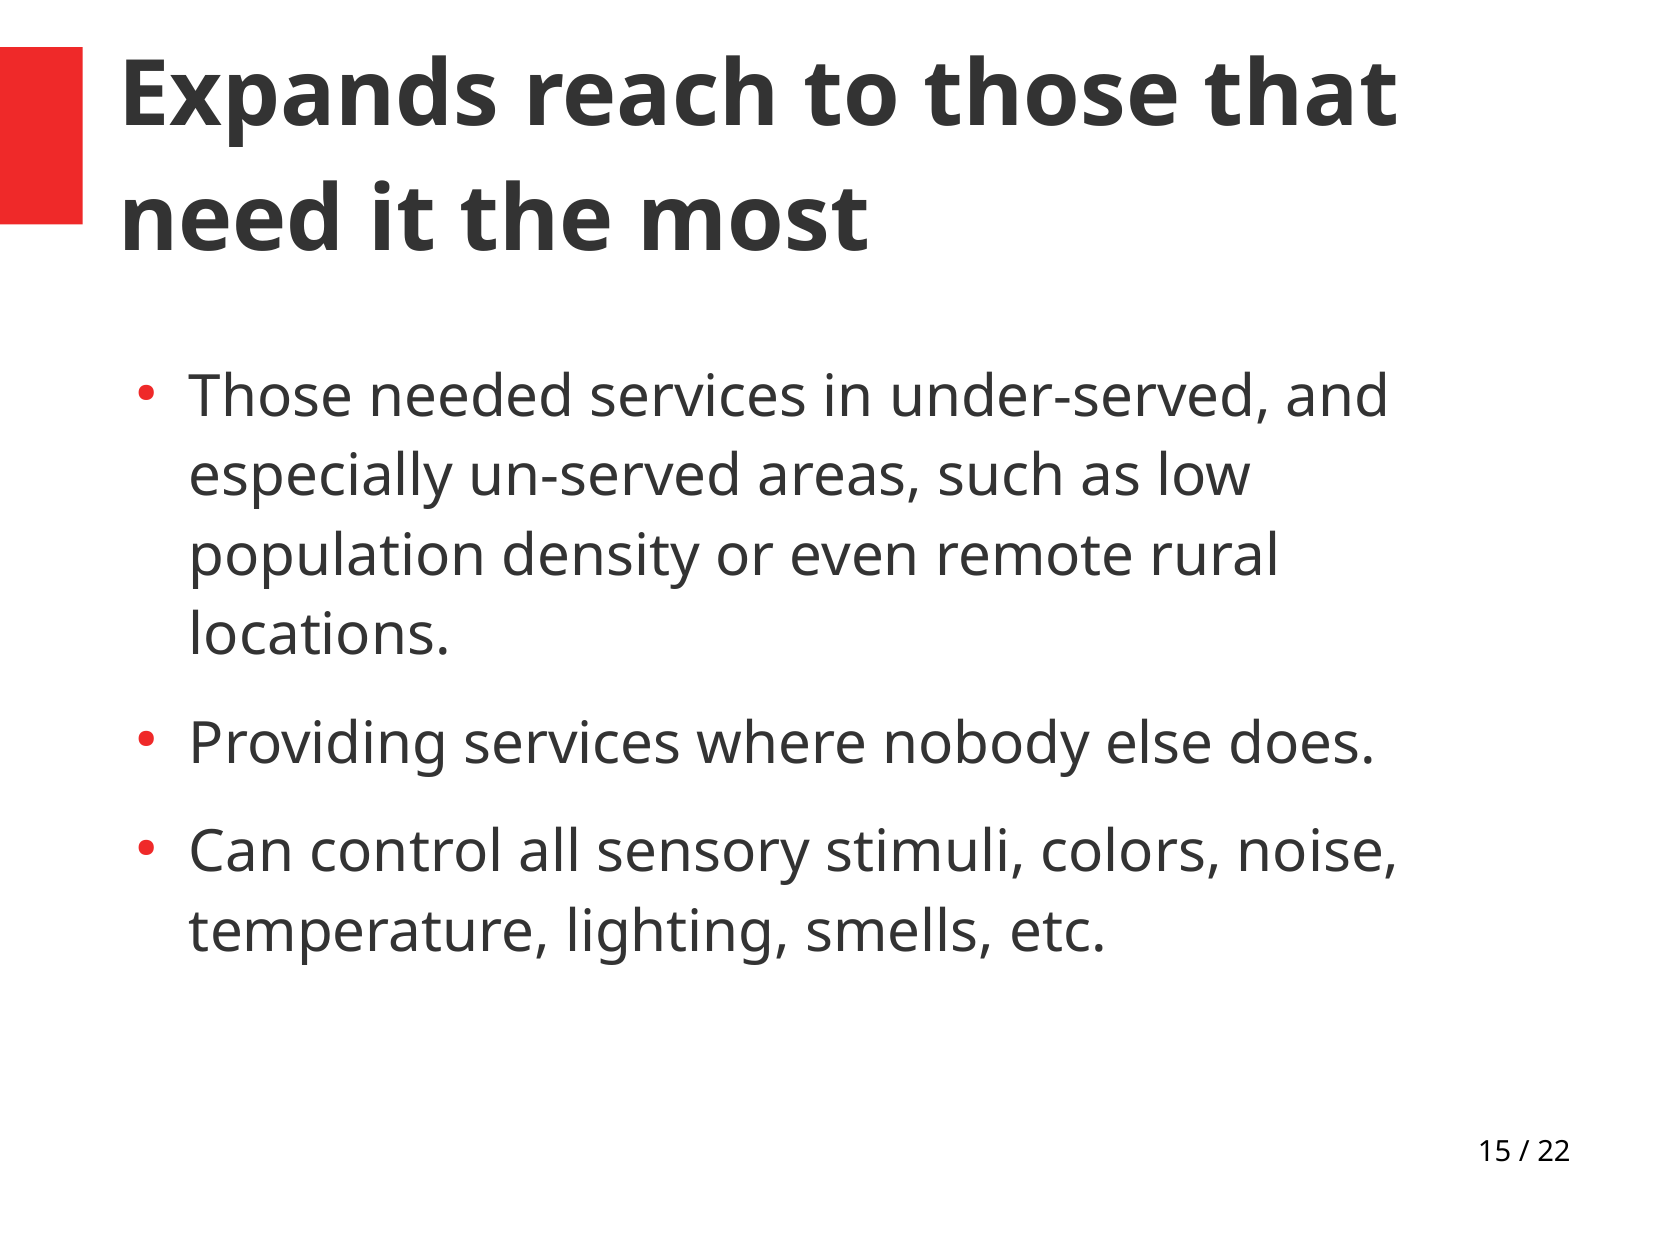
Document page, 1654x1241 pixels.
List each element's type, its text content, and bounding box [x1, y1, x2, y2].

list Those needed services in under-served, and especially un-served areas, such as low population density or even remote rural locations. Providing services where nobody else does. Can control all sensory stimuli, colors, noise, temperature, lighting, smells, etc. [118, 354, 1536, 1074]
title Expands reach to those that need it the most [118, 27, 1571, 278]
